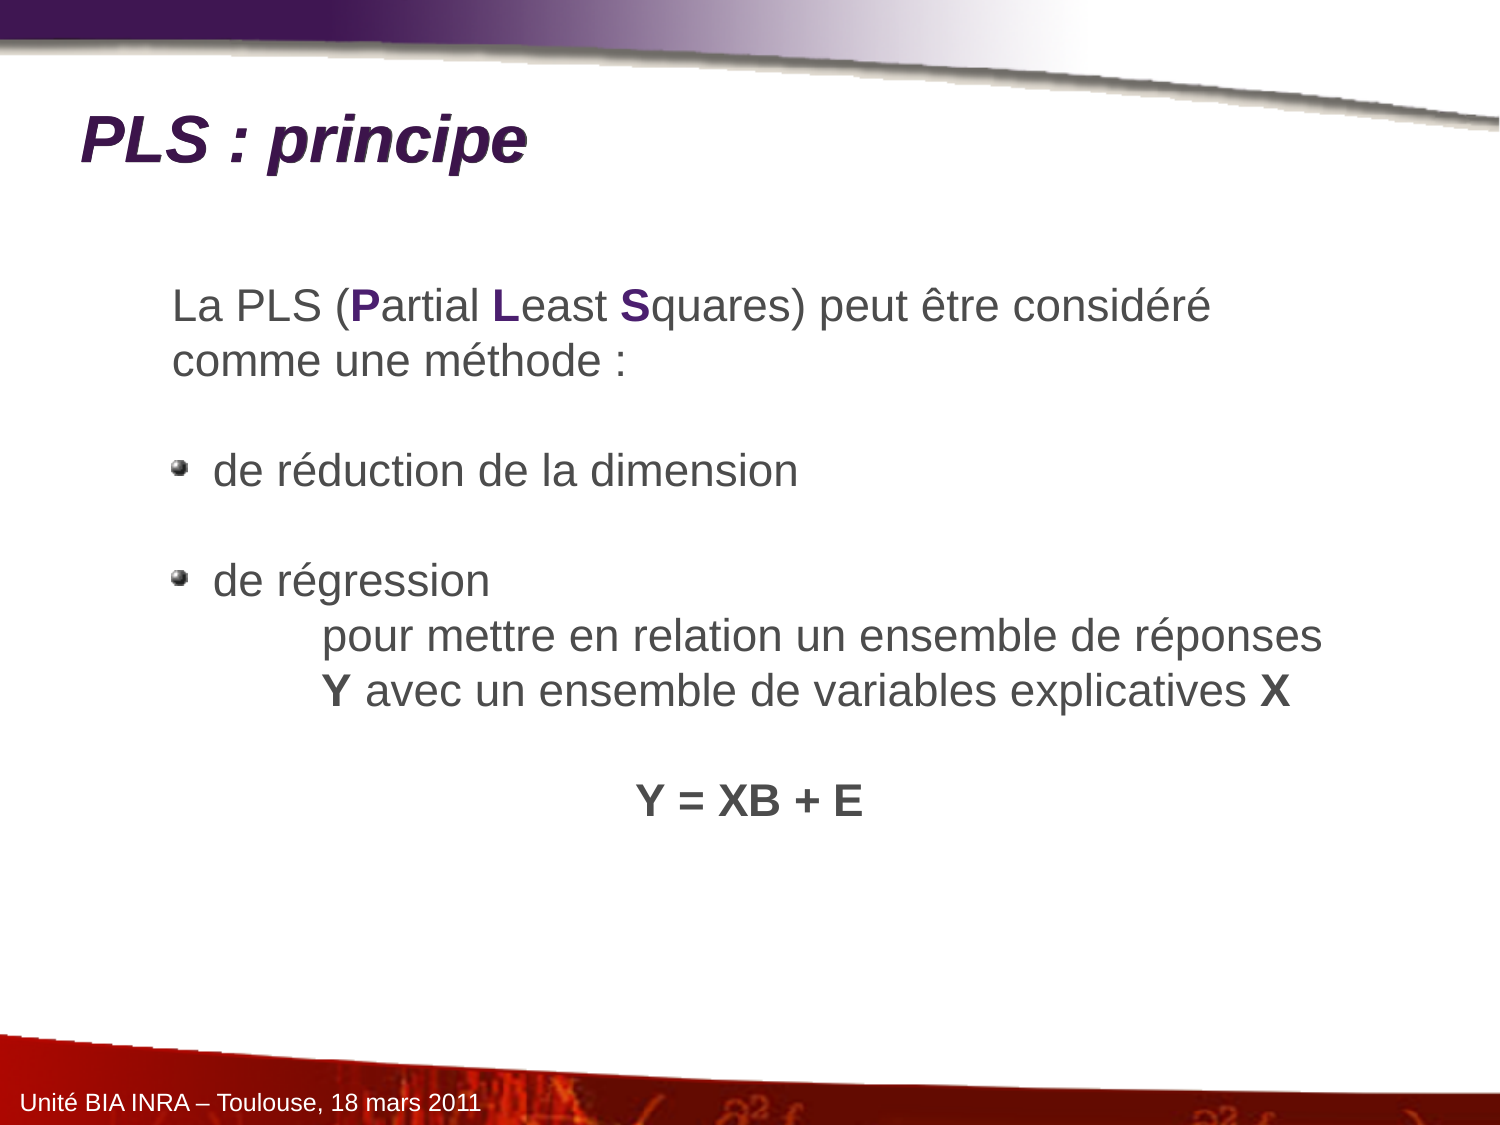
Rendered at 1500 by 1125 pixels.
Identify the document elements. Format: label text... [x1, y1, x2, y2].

picture [0, 0, 1500, 154]
picture [0, 1022, 1500, 1125]
text_box La PLS (Partial Least Squares) peut être considéré comme une méthode : de réduction de la dimension de régression pour mettre en relation un ensemble de réponses Y avec un ensemble de variables explicatives X Y = XB + E [157, 268, 1343, 833]
title PLS : principe [80, 102, 987, 177]
